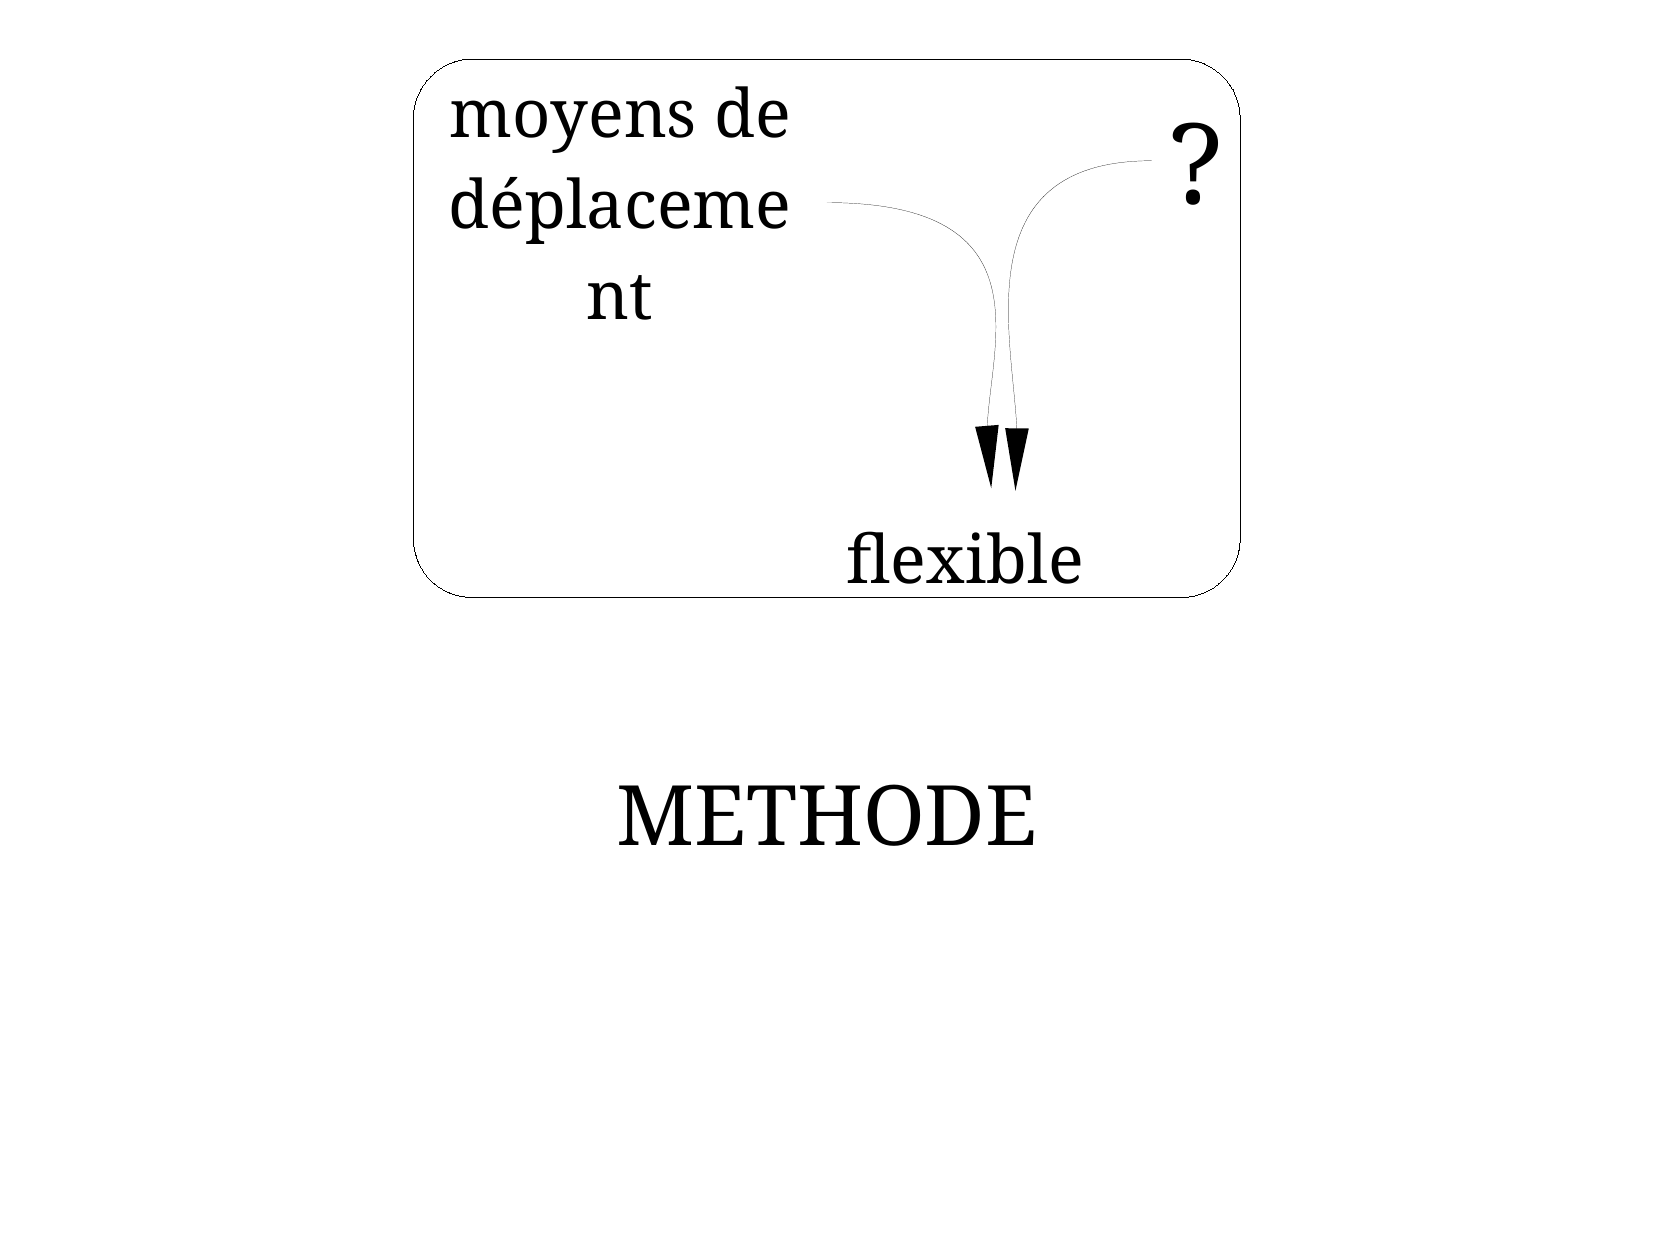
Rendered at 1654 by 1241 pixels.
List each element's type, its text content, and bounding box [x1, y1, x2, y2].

text_box METHODE [147, 748, 1506, 876]
text_box flexible [803, 504, 1128, 610]
text_box moyens de déplacement [413, 59, 827, 254]
text_box ? [1151, 76, 1241, 244]
